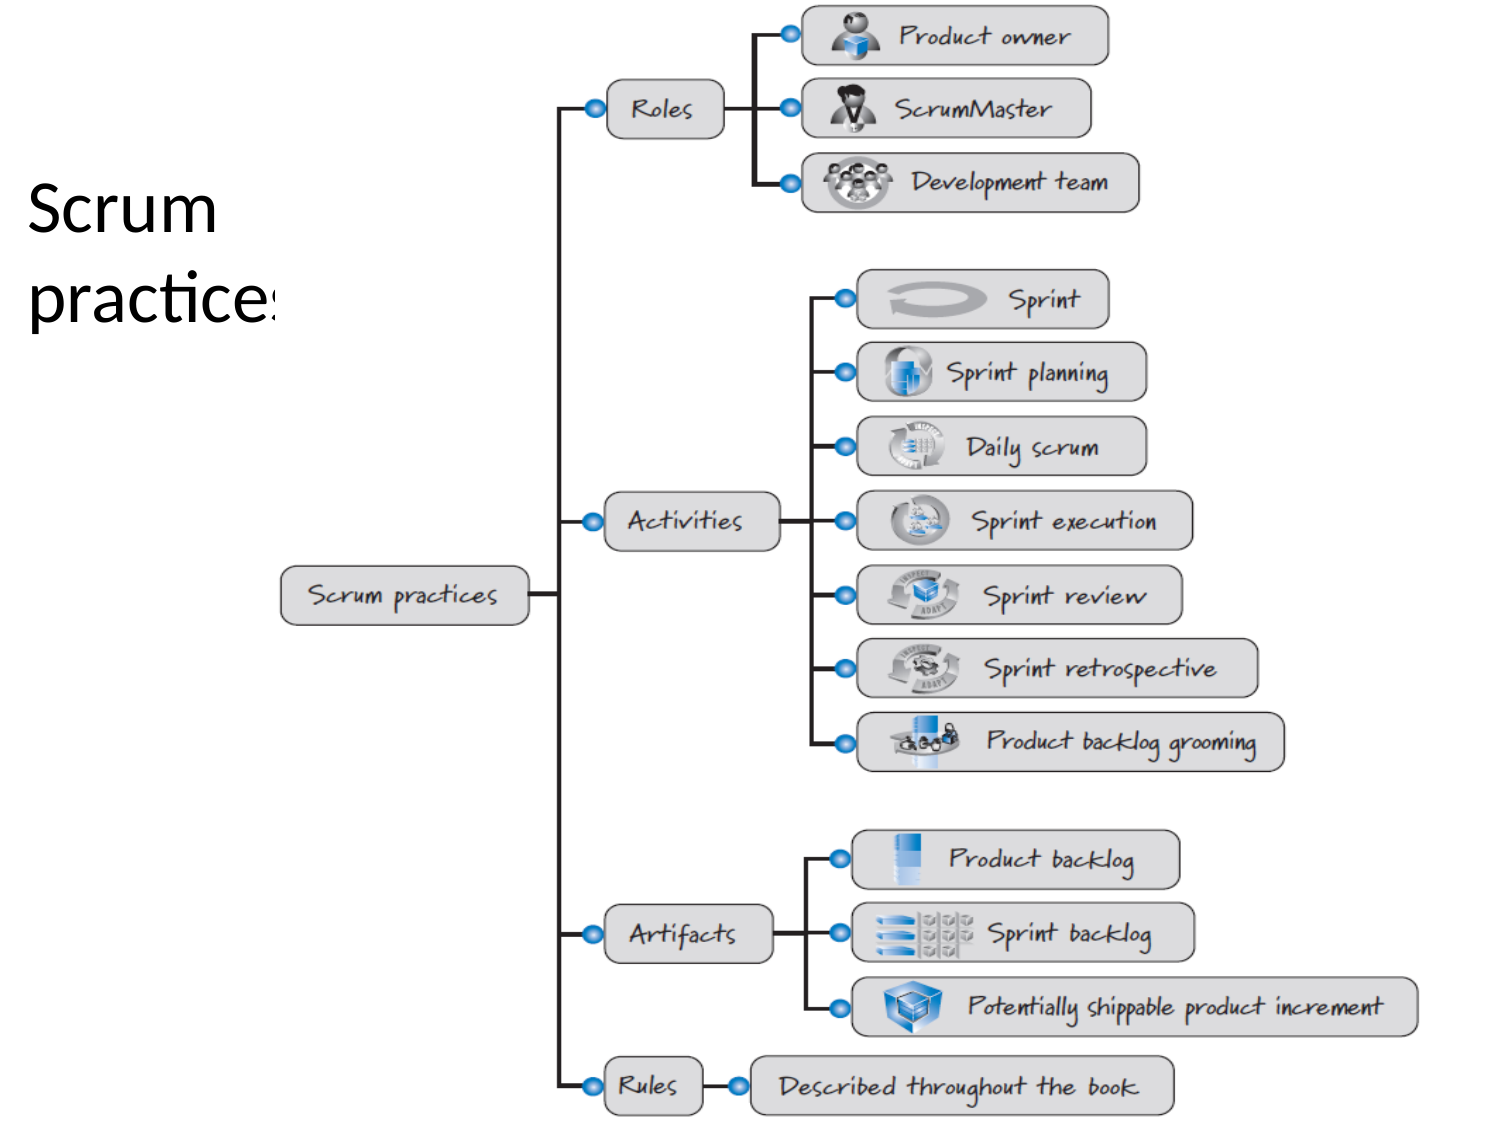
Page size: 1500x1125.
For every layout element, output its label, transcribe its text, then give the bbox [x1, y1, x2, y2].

title Scrum practices [12, 149, 275, 201]
picture [275, 0, 1422, 1119]
